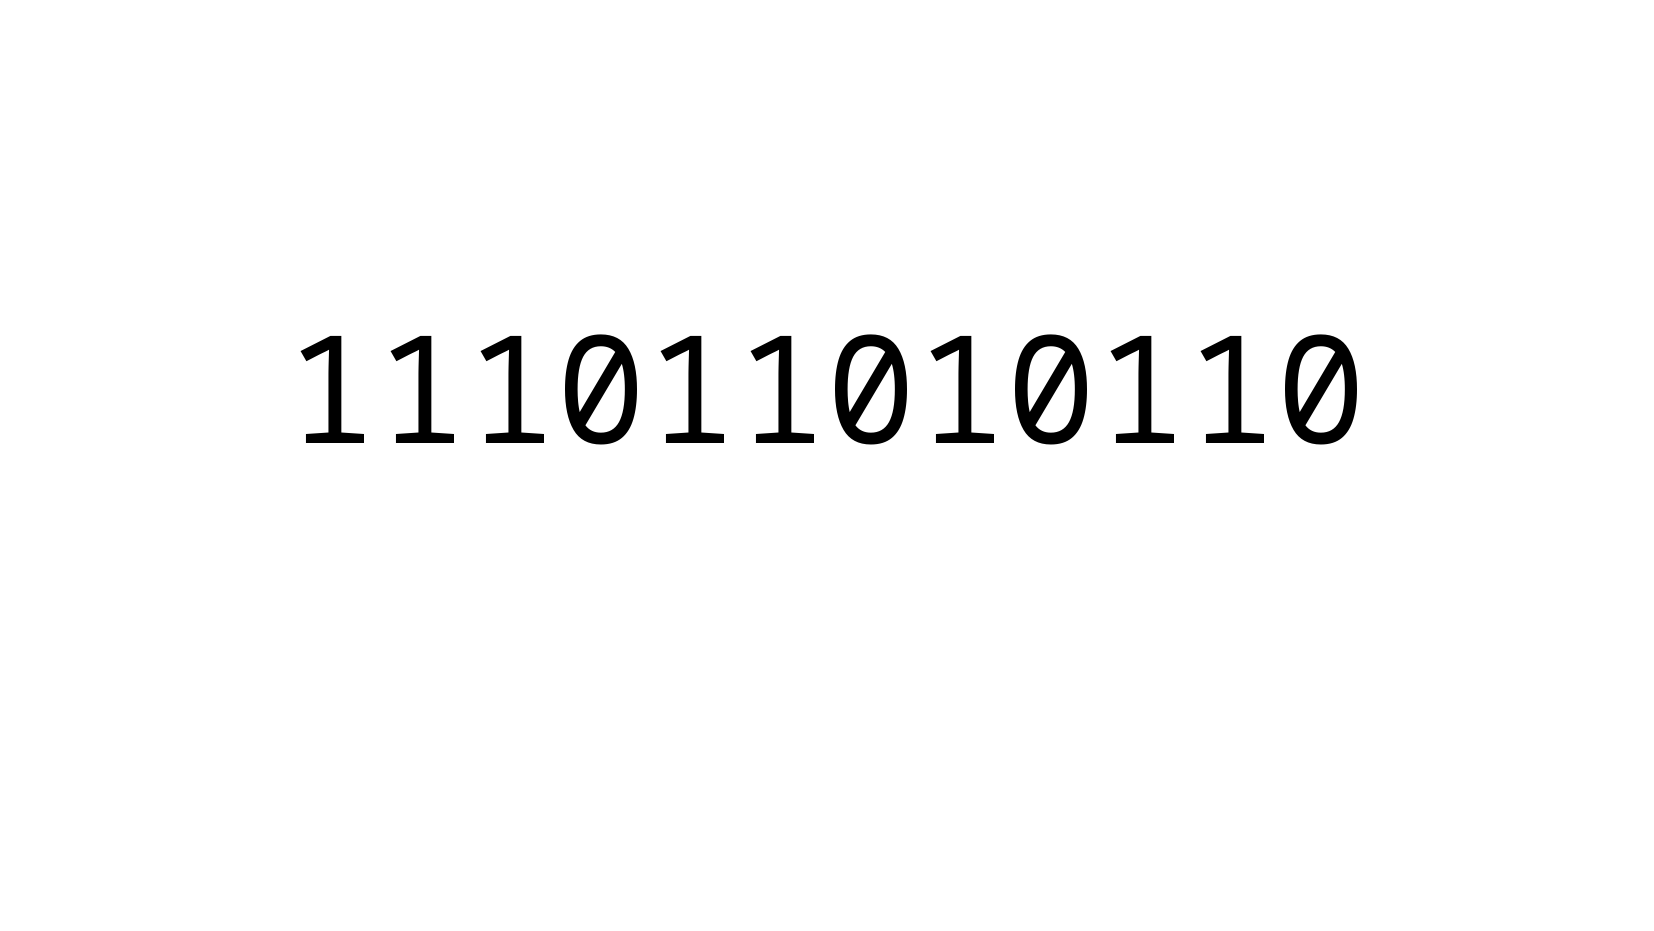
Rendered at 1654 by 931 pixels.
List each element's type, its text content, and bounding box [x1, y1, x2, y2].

subtitle 111011010110 [82, 217, 1571, 758]
